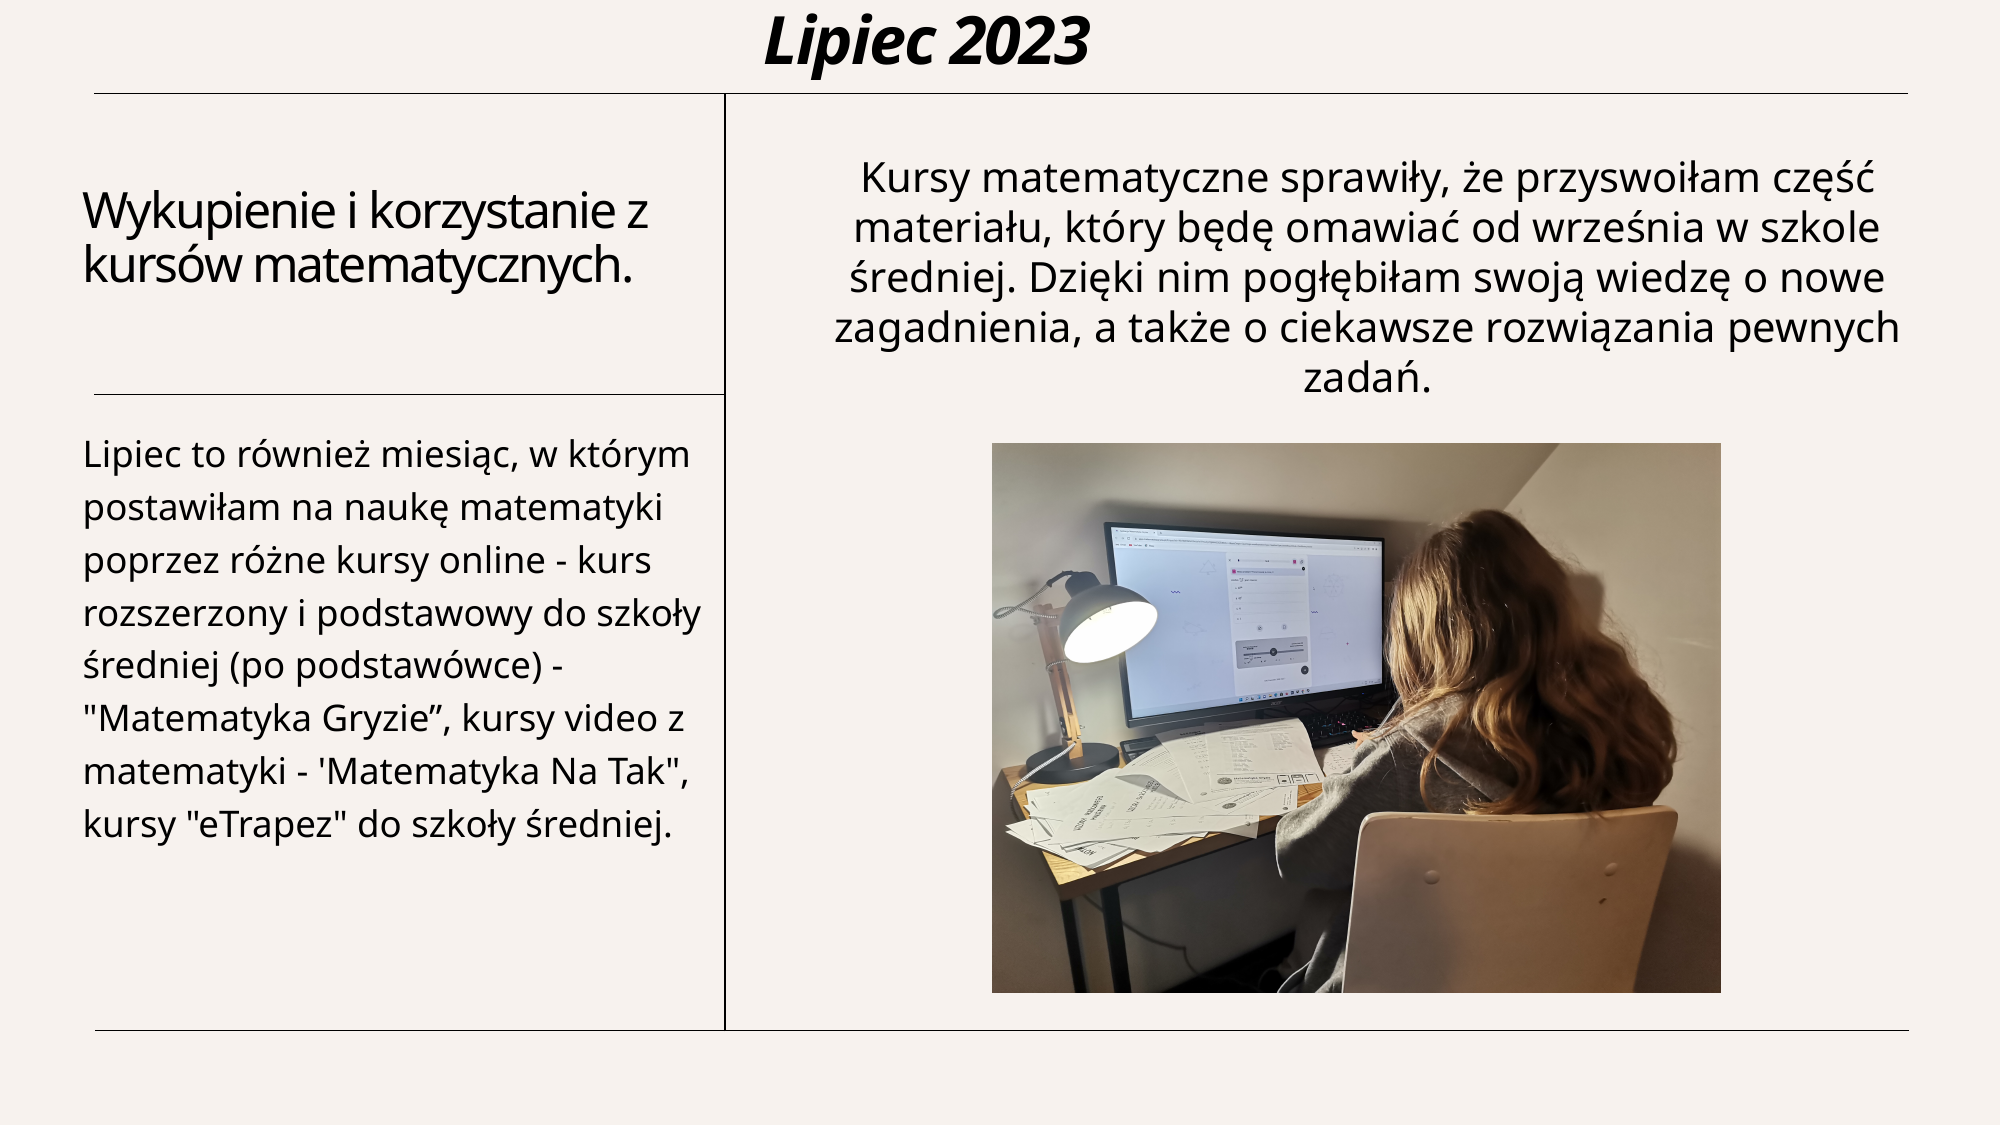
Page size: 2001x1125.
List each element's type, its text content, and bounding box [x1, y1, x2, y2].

picture [992, 443, 1721, 993]
title Lipiec 2023 [749, 0, 1967, 155]
text_box Kursy matematyczne sprawiły, że przyswoiłam część materiału, który będę omawiać od września w szkole średniej. Dzięki nim pogłębiłam swoją wiedzę o nowe zagadnienia, a także o ciekawsze rozwiązania pewnych zadań. [783, 142, 1952, 411]
list Lipiec to również miesiąc, w którym postawiłam na naukę matematyki poprzez różne kursy online - kurs rozszerzony i podstawowy do szkoły średniej (po podstawówce) - "Matematyka Gryzie”, kursy video z matematyki - 'Matematyka Na Tak", kursy "eTrapez" do szkoły średniej. [67, 414, 738, 858]
text_box Wykupienie i korzystanie z kursów matematycznych. [67, 178, 768, 314]
